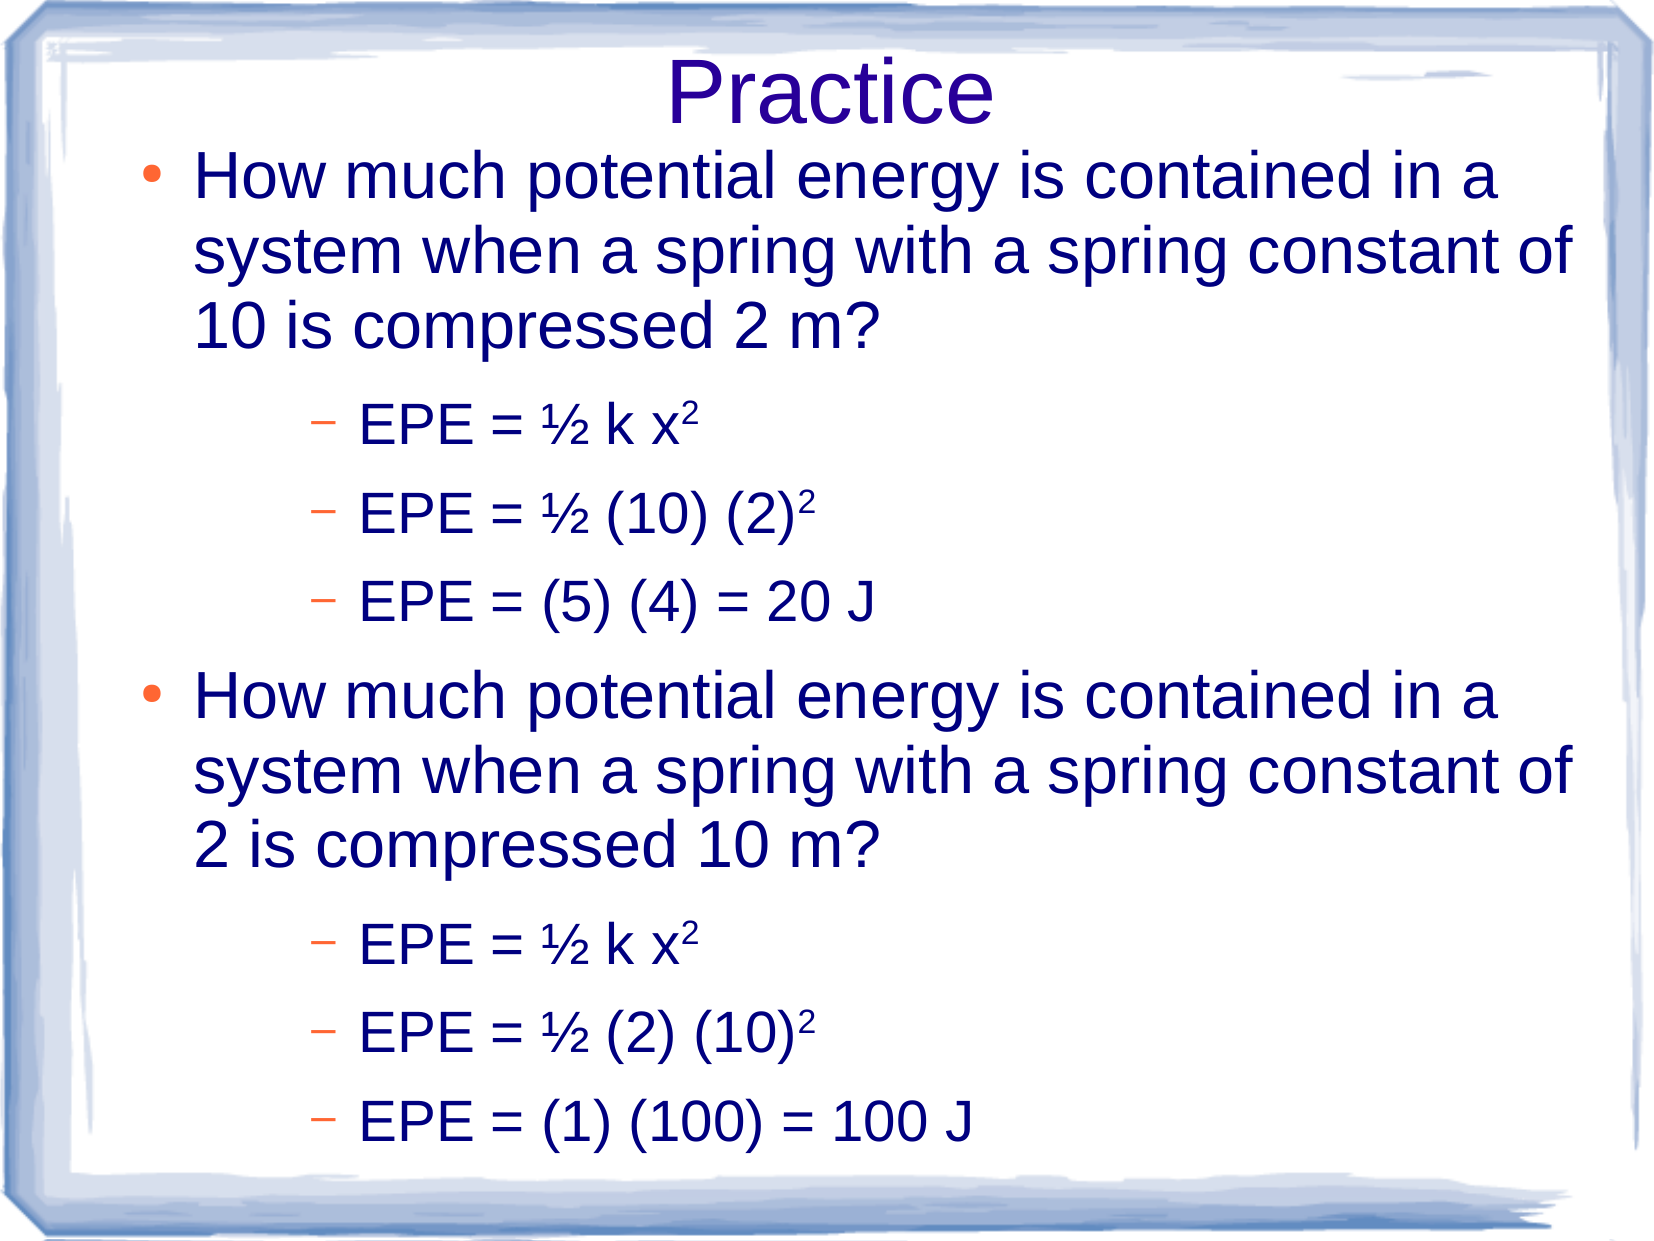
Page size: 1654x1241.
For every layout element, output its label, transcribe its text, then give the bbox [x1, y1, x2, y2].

list How much potential energy is contained in a system when a spring with a spring constant of 10 is compressed 2 m? EPE = ½ k x2 EPE = ½ (10) (2)2 EPE = (5) (4) = 20 J How much potential energy is contained in a system when a spring with a spring constant of 2 is compressed 10 m? EPE = ½ k x2 EPE = ½ (2) (10)2 EPE = (1) (100) = 100 J [122, 138, 1576, 1163]
title Practice [86, 0, 1576, 188]
picture [0, 0, 1654, 1241]
